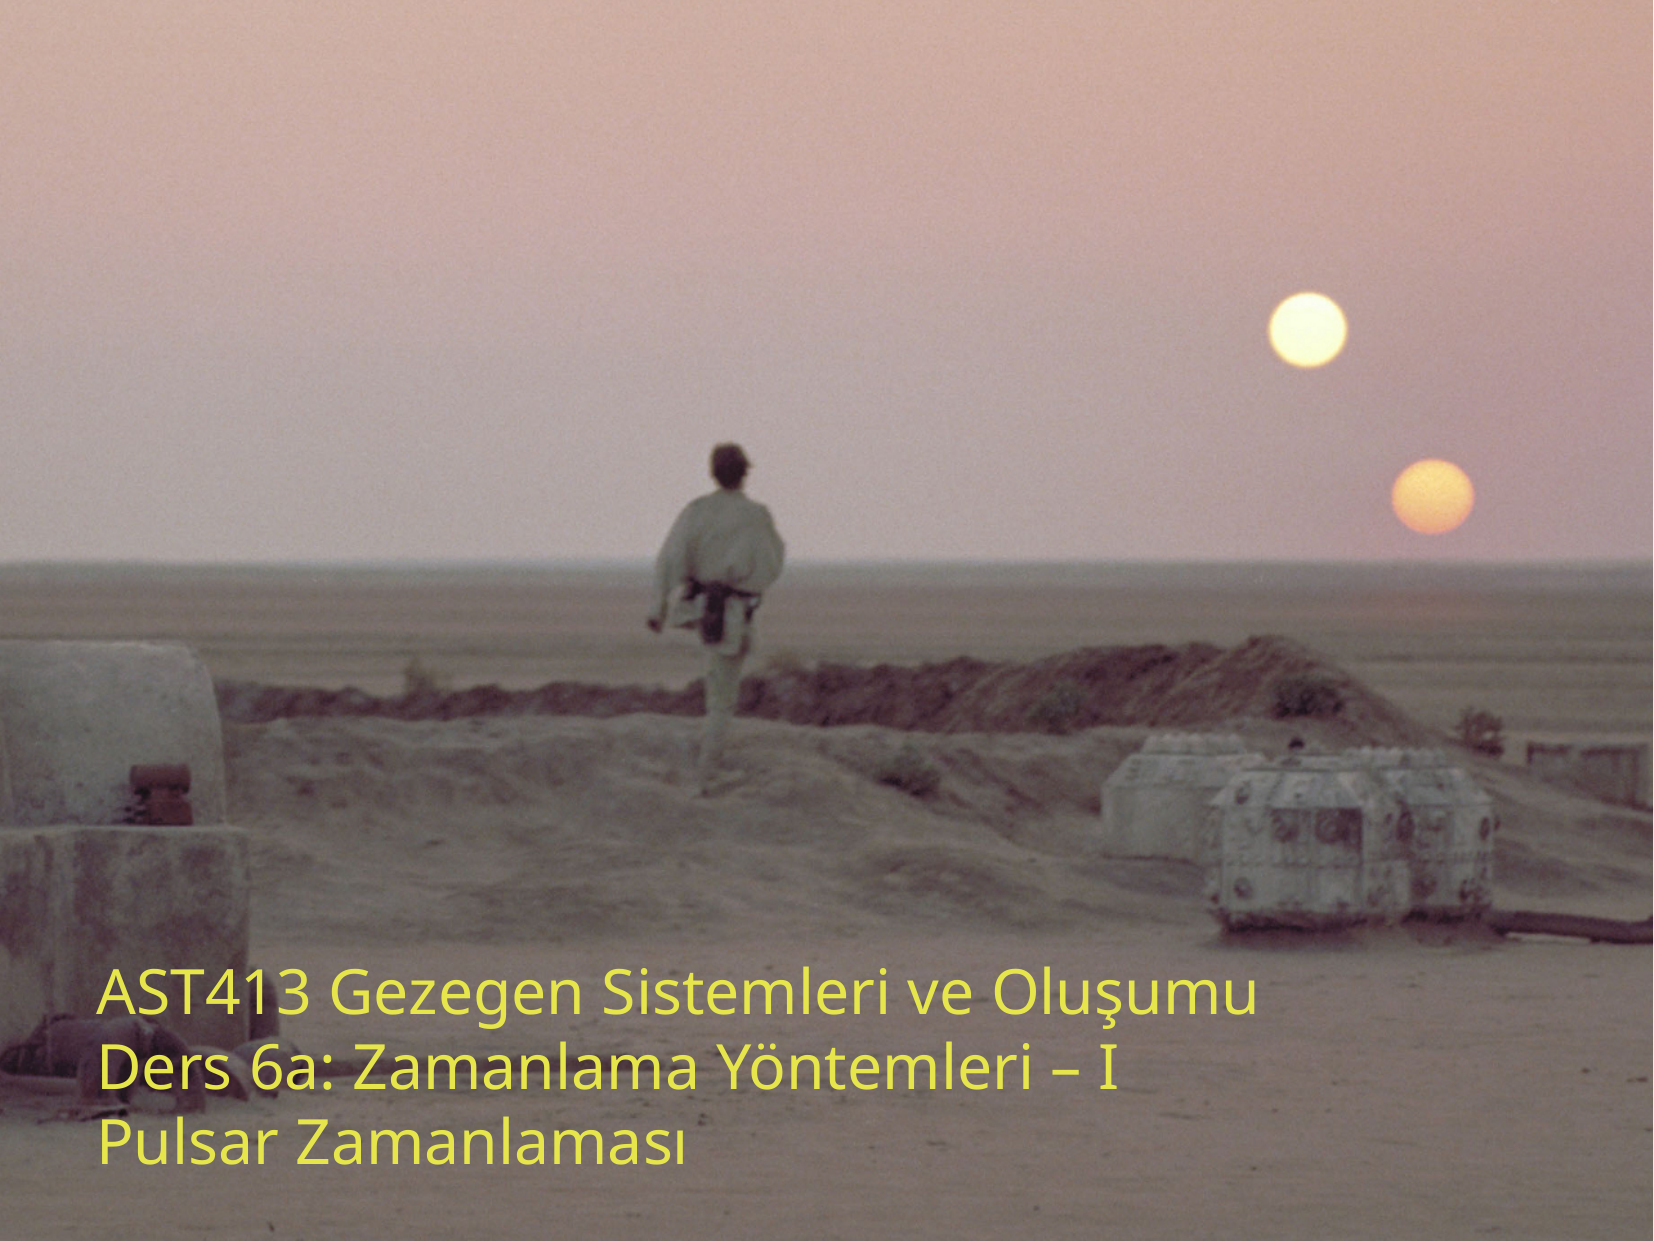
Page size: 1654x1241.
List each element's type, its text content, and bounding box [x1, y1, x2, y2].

title AST413 Gezegen Sistemleri ve Oluşumu Ders 6a: Zamanlama Yöntemleri – I Pulsar Zamanlaması [46, 949, 1460, 1180]
picture [0, 0, 1654, 1241]
